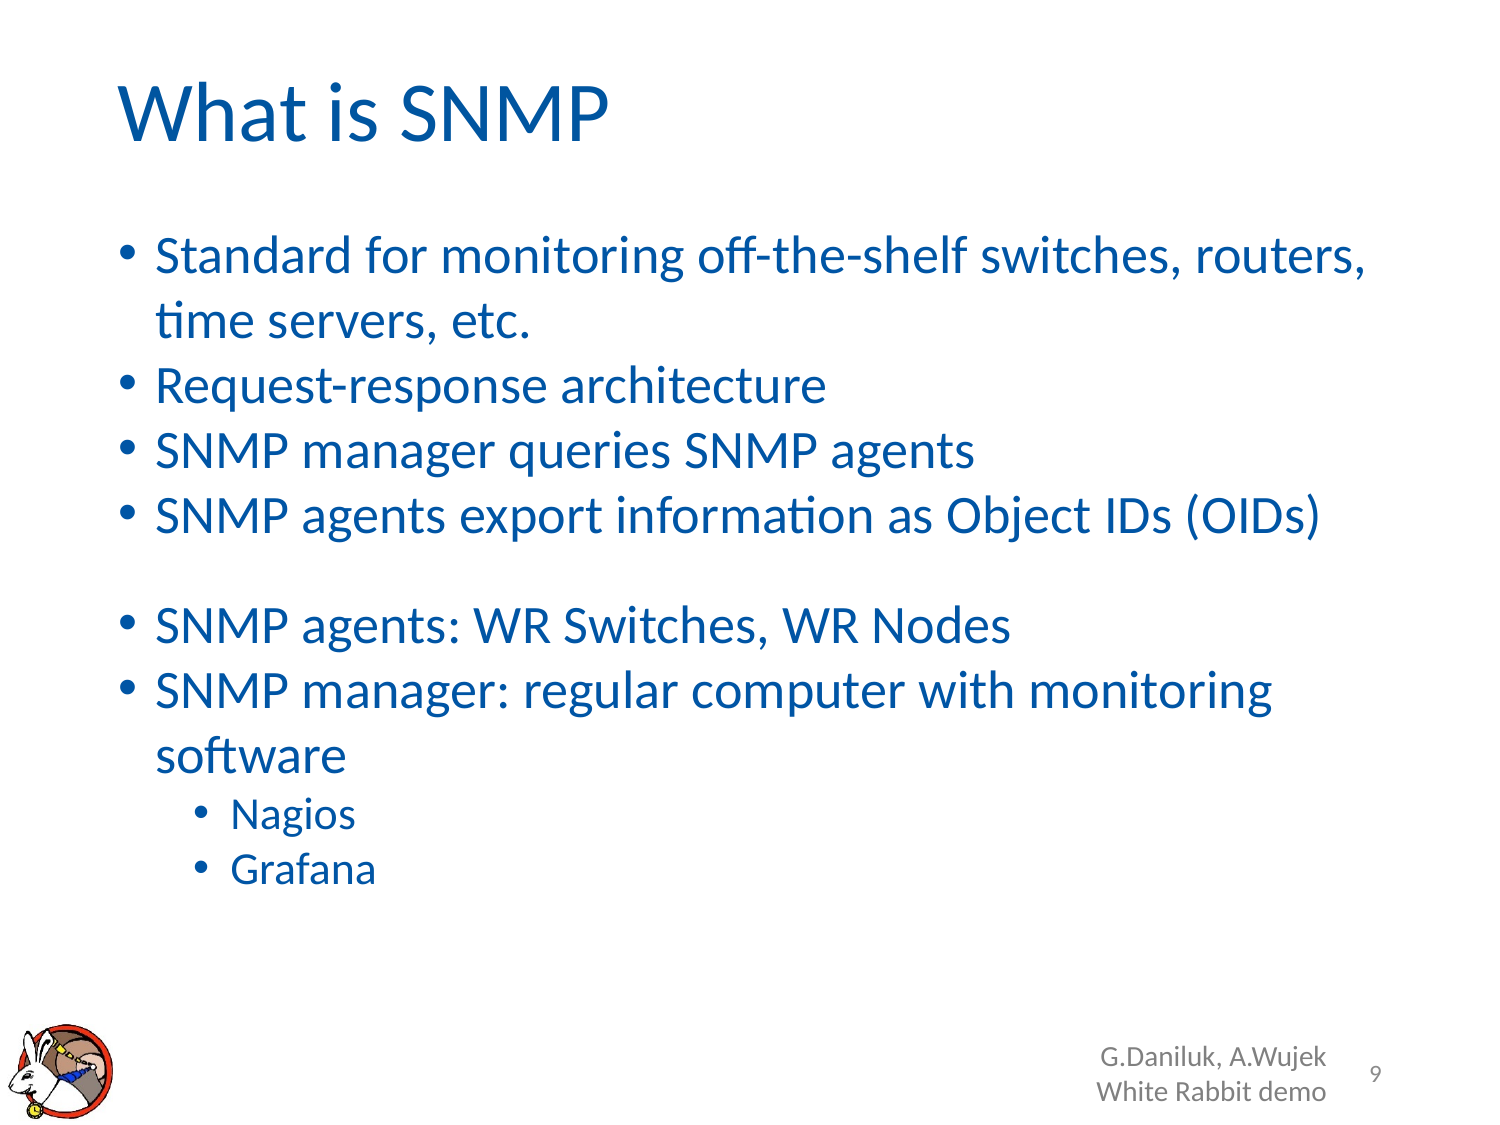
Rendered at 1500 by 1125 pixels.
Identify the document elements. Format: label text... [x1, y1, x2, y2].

text_box Standard for monitoring off-the-shelf switches, routers, time servers, etc. Request-response architecture SNMP manager queries SNMP agents SNMP agents export information as Object IDs (OIDs) SNMP agents: WR Switches, WR Nodes SNMP manager: regular computer with monitoring software Nagios Grafana [103, 211, 1397, 1013]
text_box What is SNMP [103, 59, 1397, 169]
picture [7, 1024, 113, 1121]
